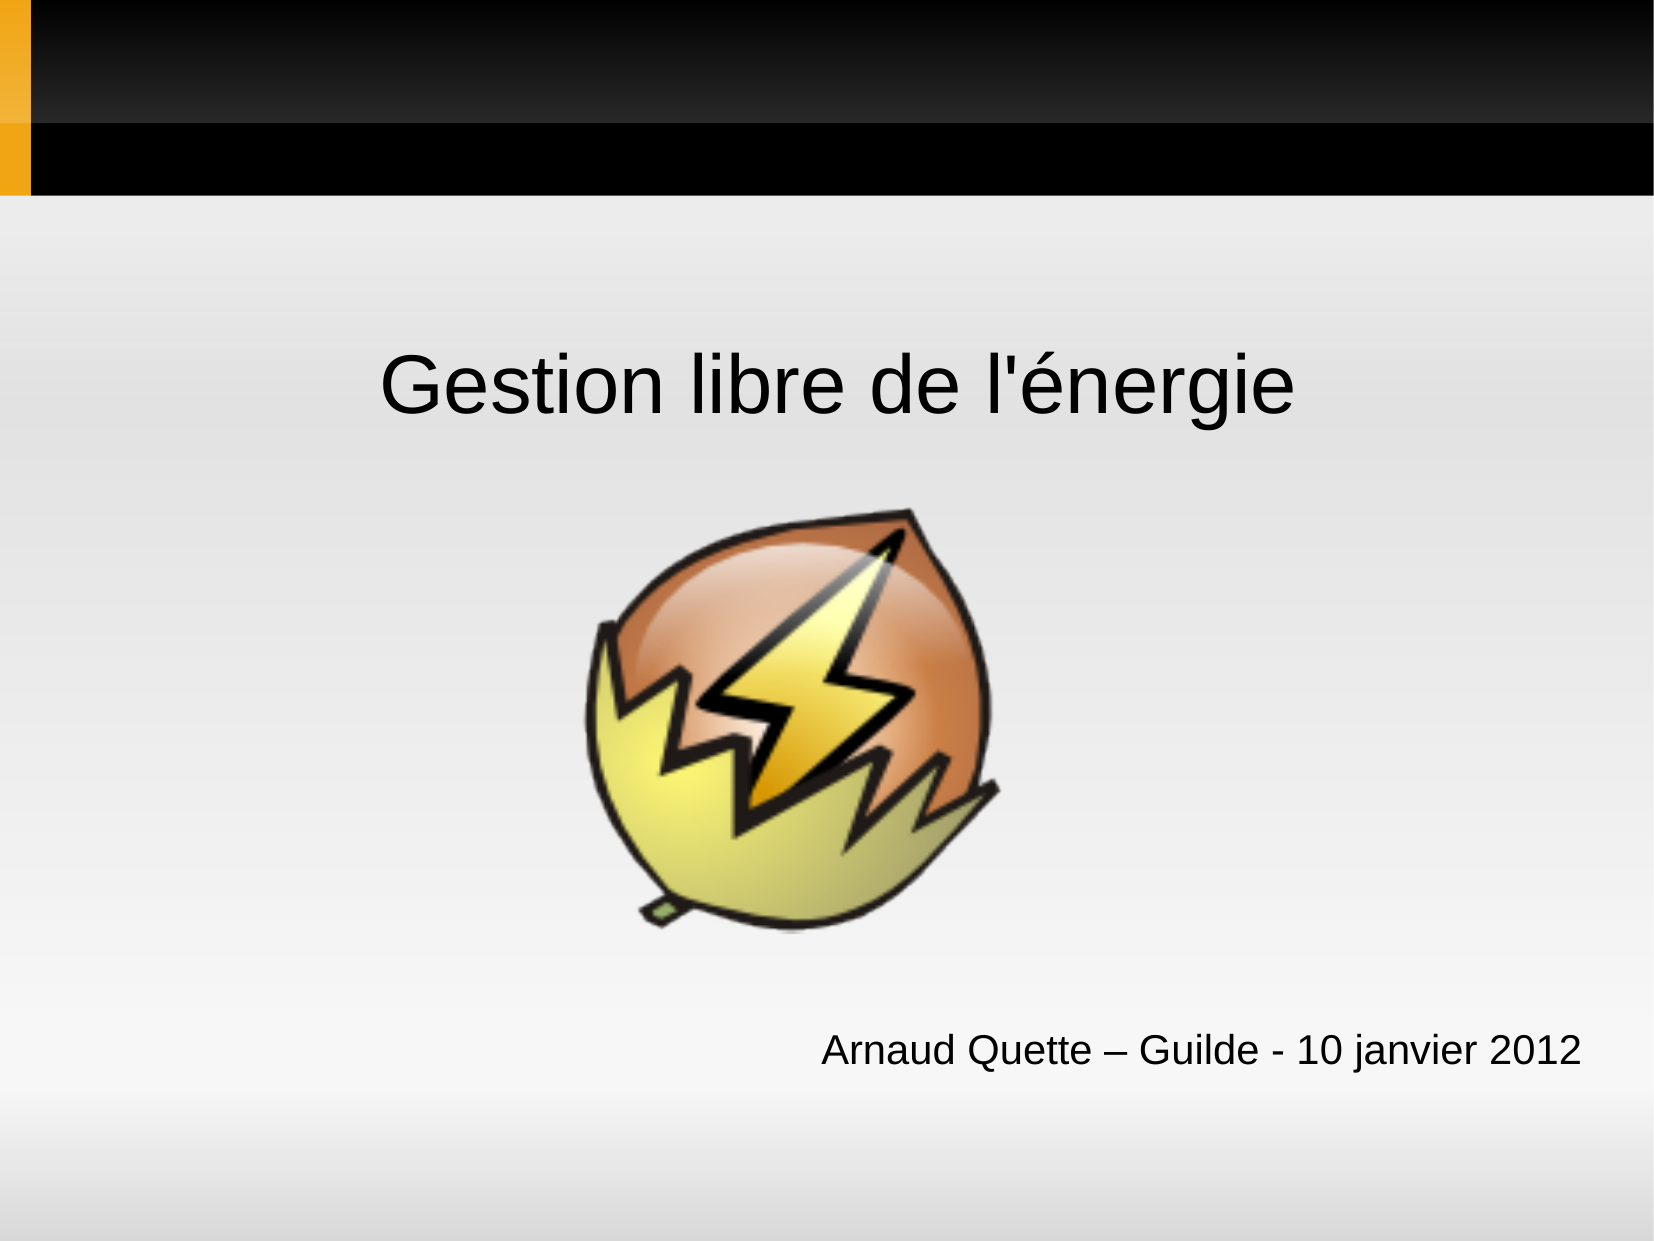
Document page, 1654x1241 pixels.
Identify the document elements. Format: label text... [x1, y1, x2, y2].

text_box Gestion libre de l'énergie Arnaud Quette – Guilde - 10 janvier 2012 [94, 237, 1583, 1170]
picture [0, 0, 1654, 1241]
